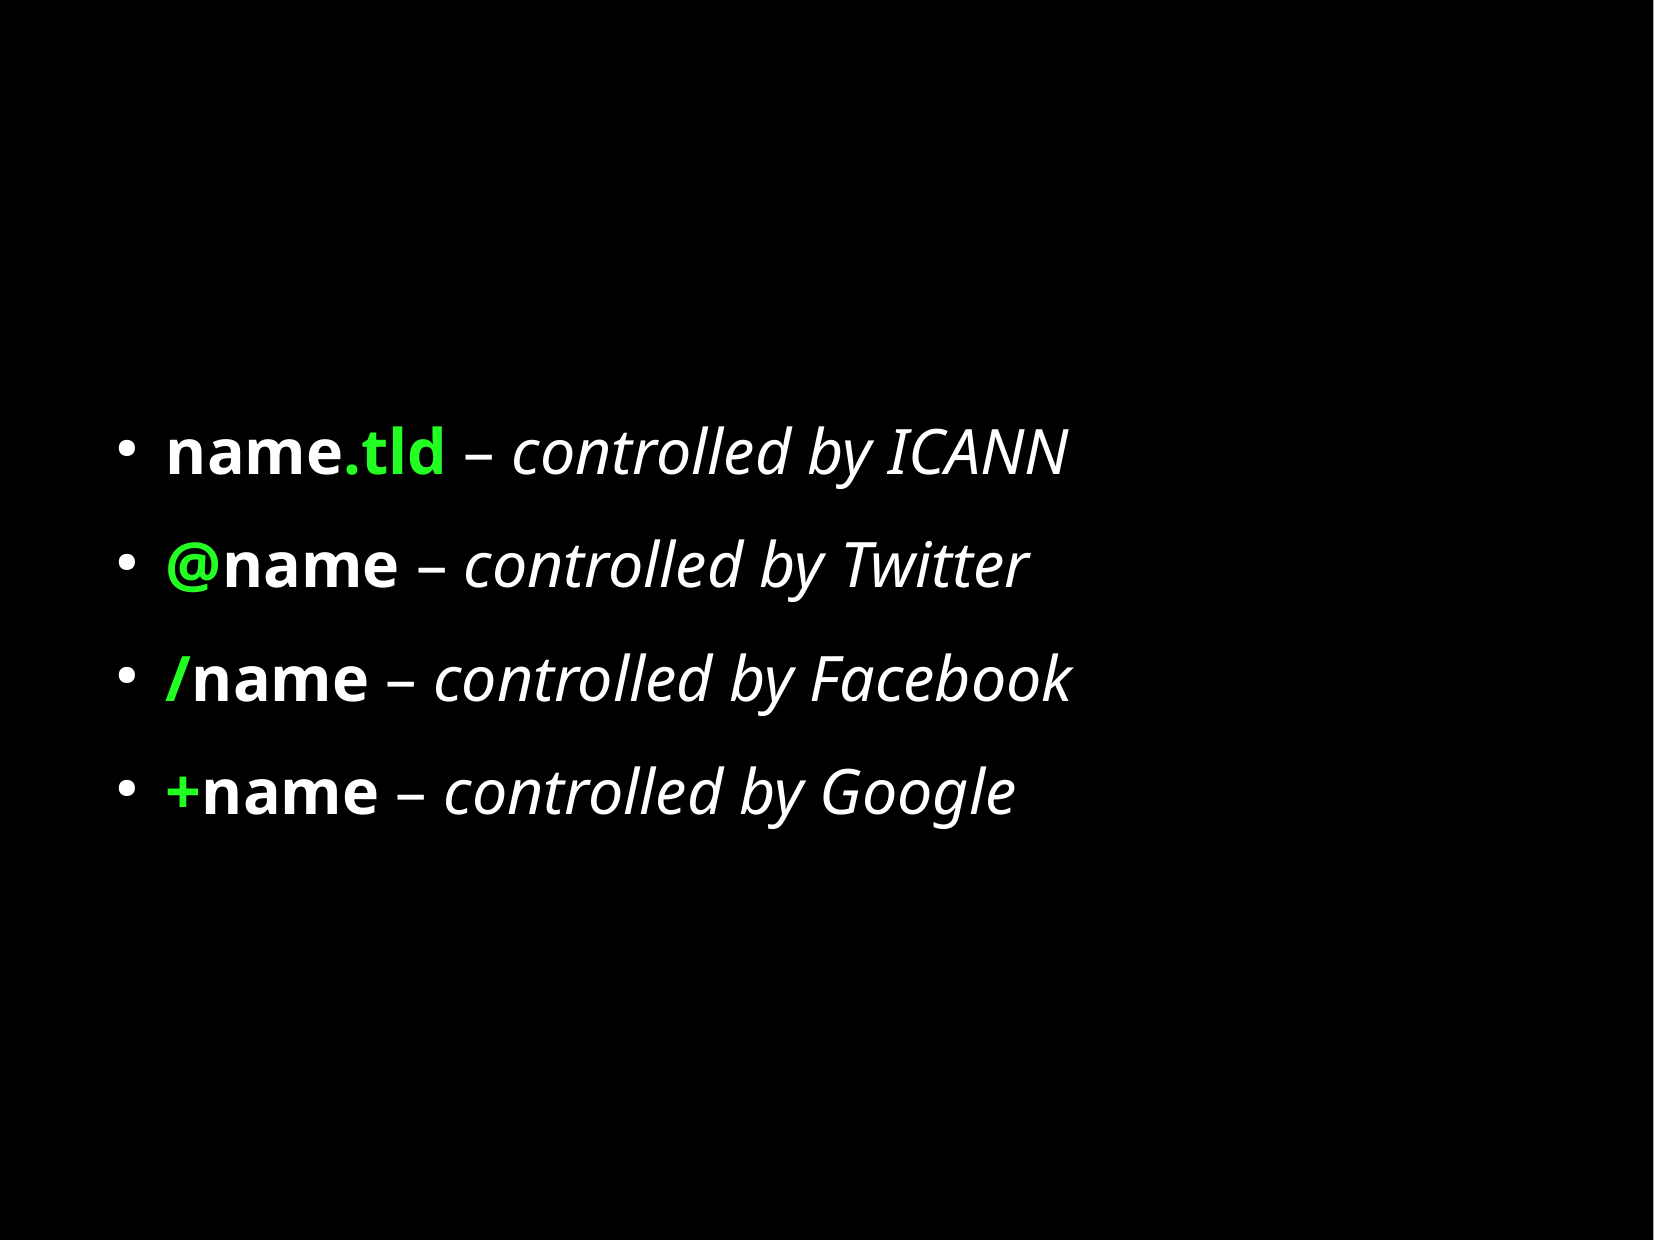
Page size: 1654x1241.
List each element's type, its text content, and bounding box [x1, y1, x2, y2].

list name.tld – controlled by ICANN @name – controlled by Twitter /name – controlled by Facebook +name – controlled by Google [99, 406, 1555, 834]
